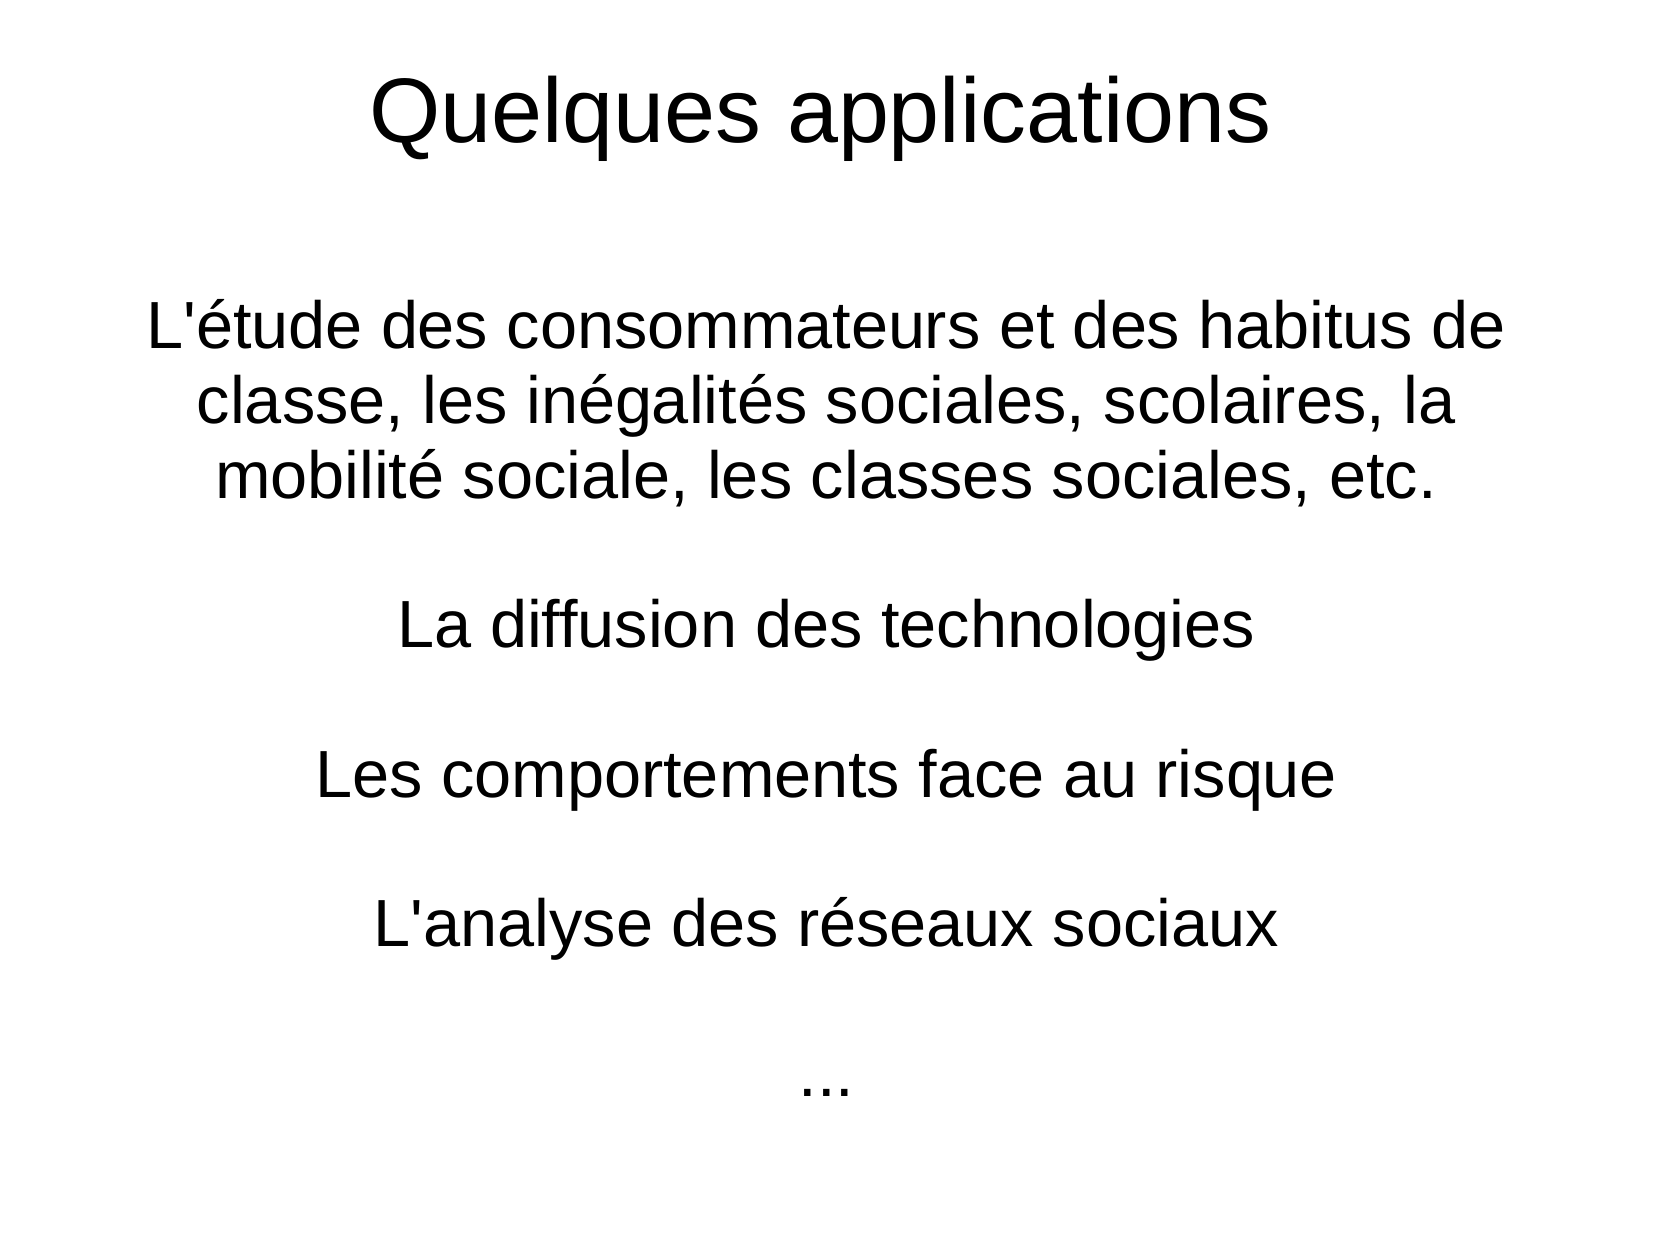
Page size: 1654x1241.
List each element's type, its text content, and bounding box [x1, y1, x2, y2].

subtitle L'étude des consommateurs et des habitus de classe, les inégalités sociales, scolaires, la mobilité sociale, les classes sociales, etc. La diffusion des technologies Les comportements face au risque L'analyse des réseaux sociaux ... [82, 288, 1571, 1111]
title Quelques applications [76, 14, 1565, 207]
